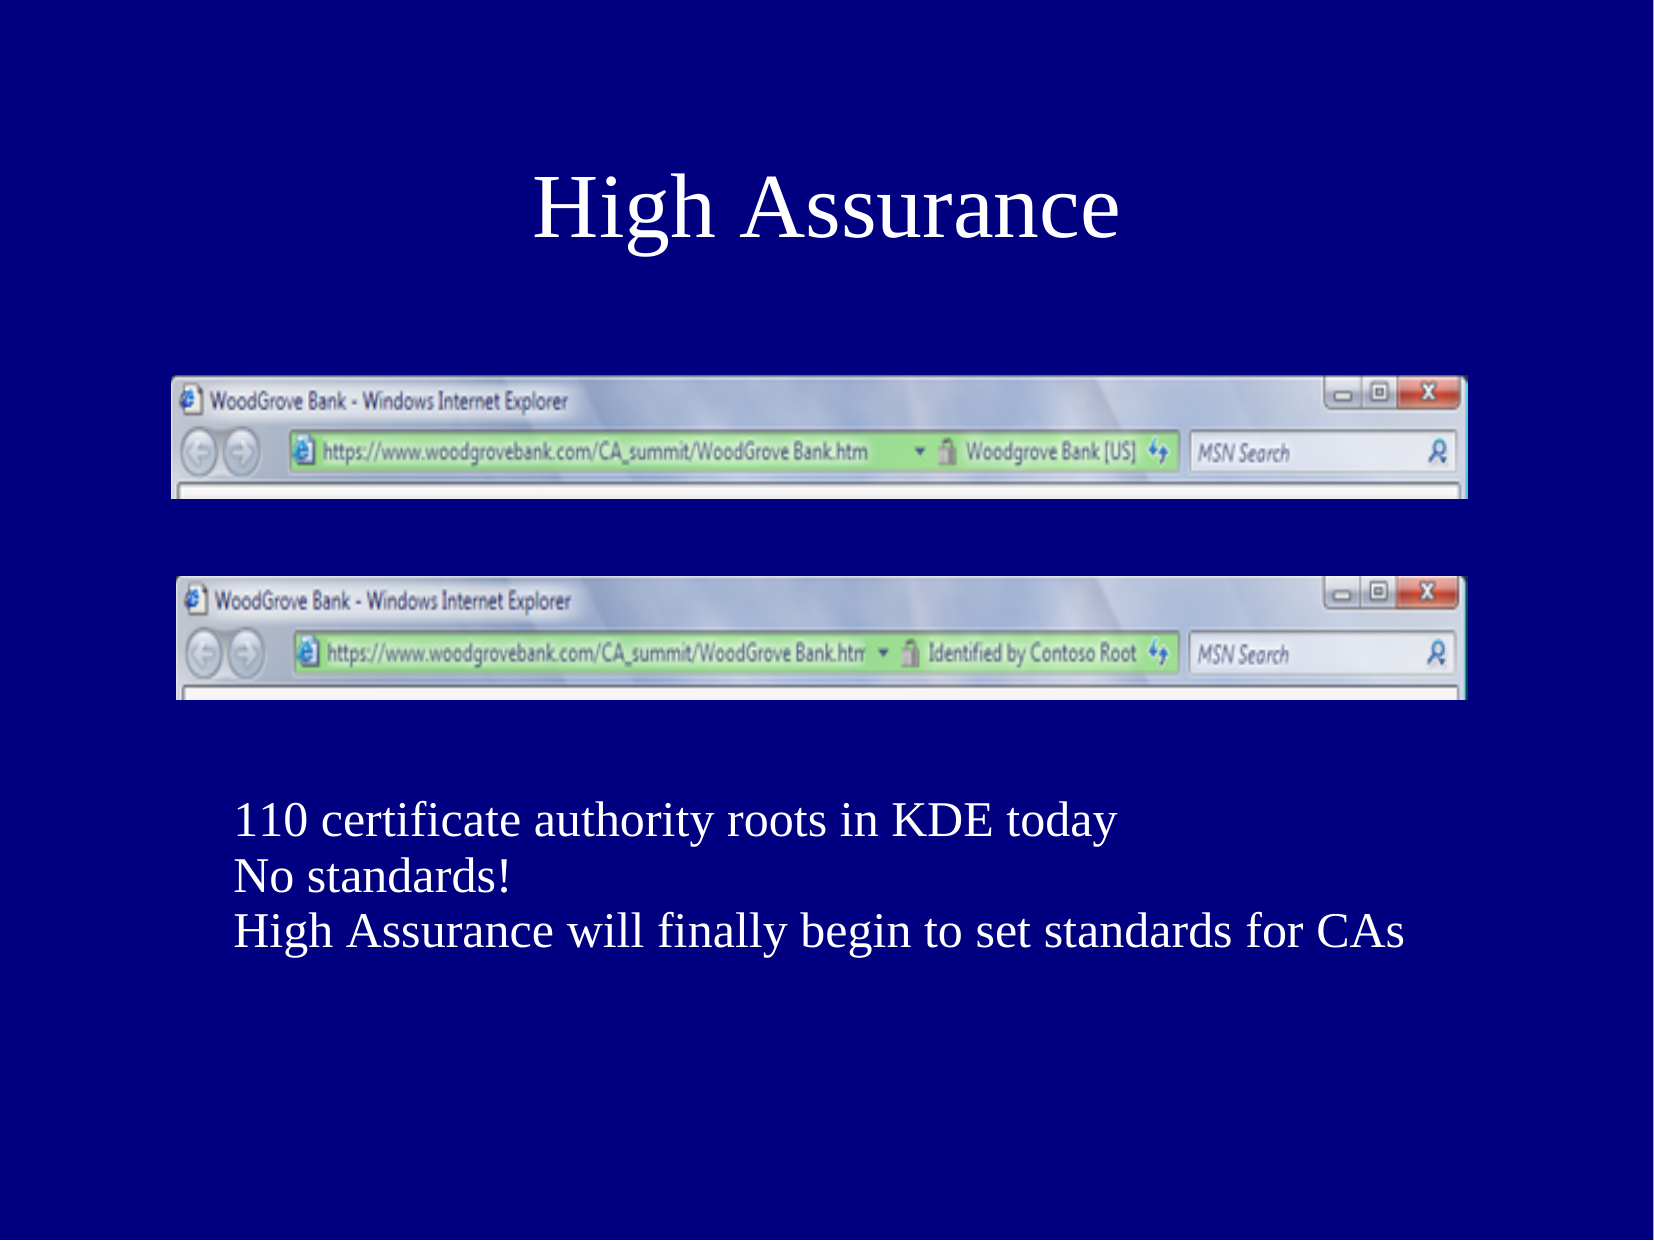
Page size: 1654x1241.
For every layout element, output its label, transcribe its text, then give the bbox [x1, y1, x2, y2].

picture [176, 576, 1468, 700]
title High Assurance [121, 102, 1534, 311]
picture [171, 375, 1468, 499]
text_box 110 certificate authority roots in KDE today No standards! High Assurance will finally begin to set standards for CAs [220, 792, 1446, 1030]
